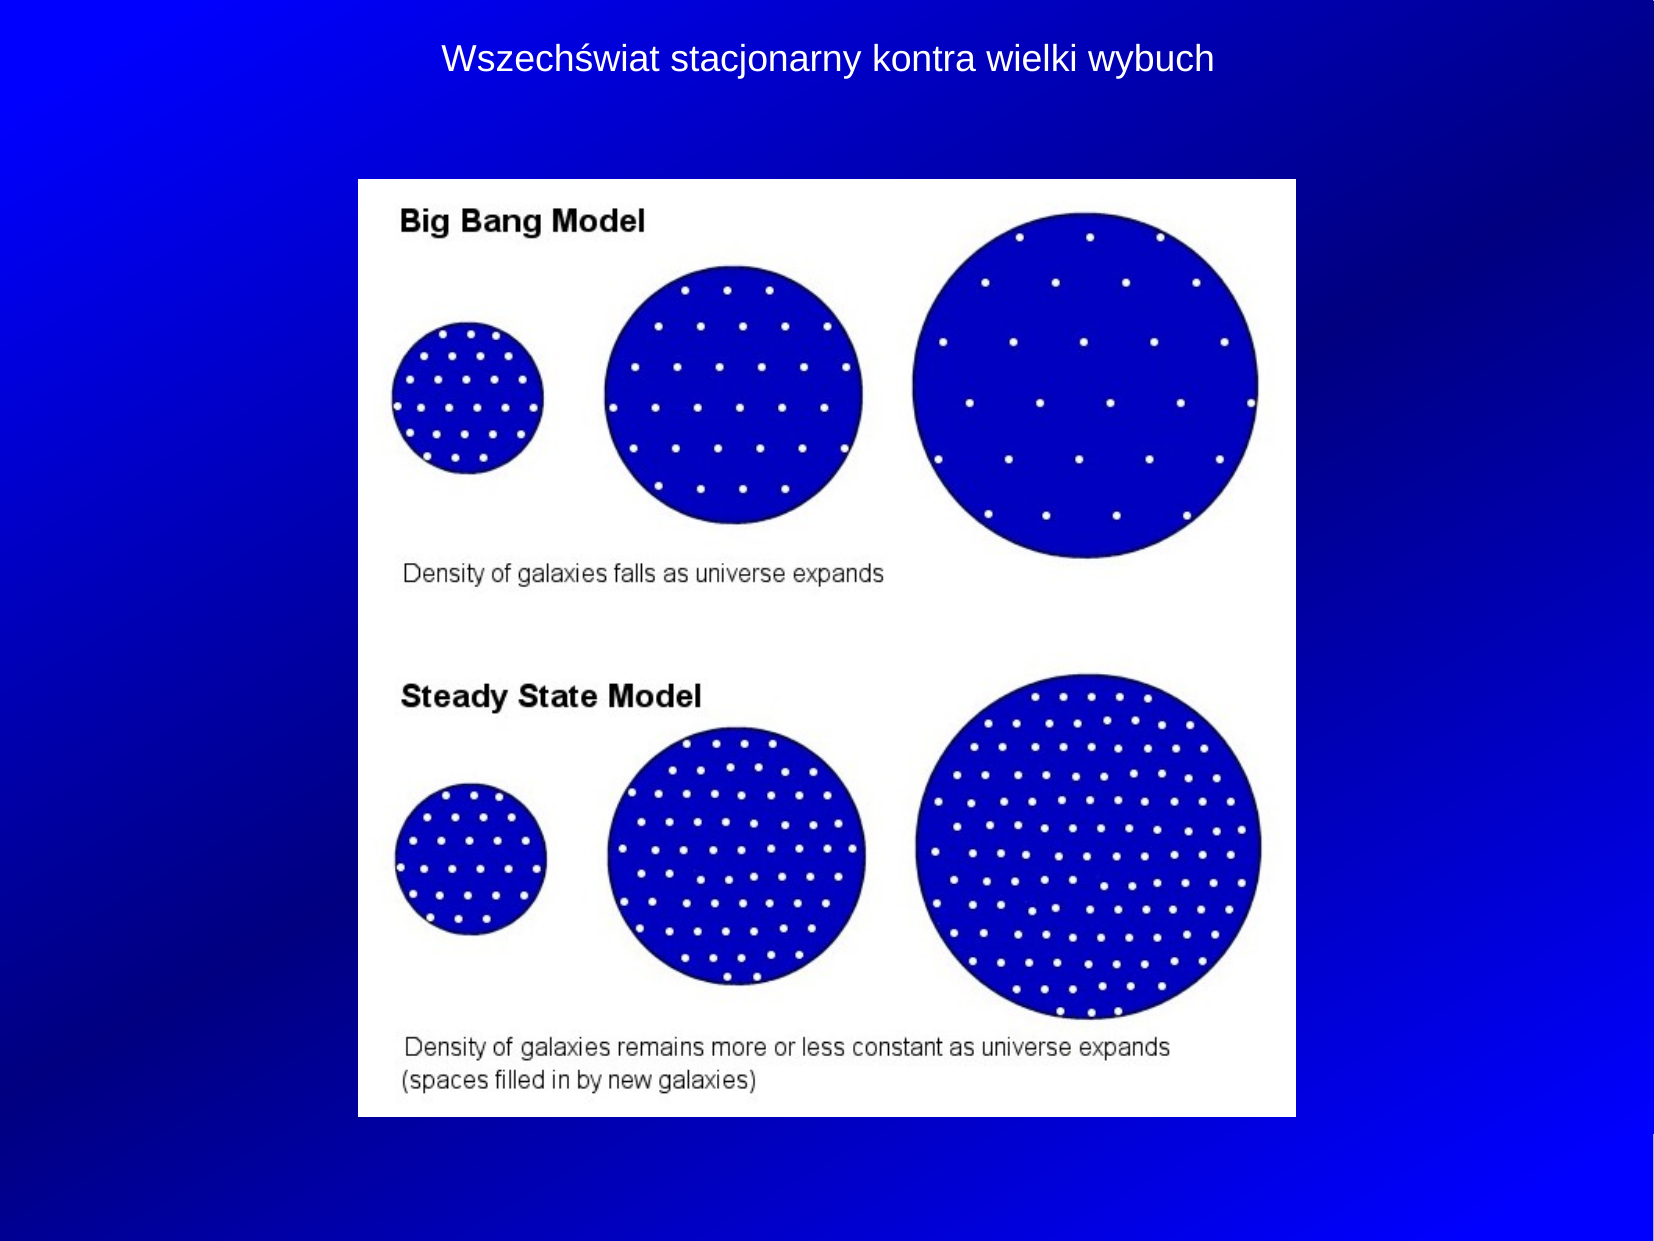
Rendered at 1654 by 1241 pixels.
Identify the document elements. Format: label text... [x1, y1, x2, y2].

picture [358, 179, 1296, 1117]
text_box Wszechświat stacjonarny kontra wielki wybuch [426, 29, 1231, 87]
